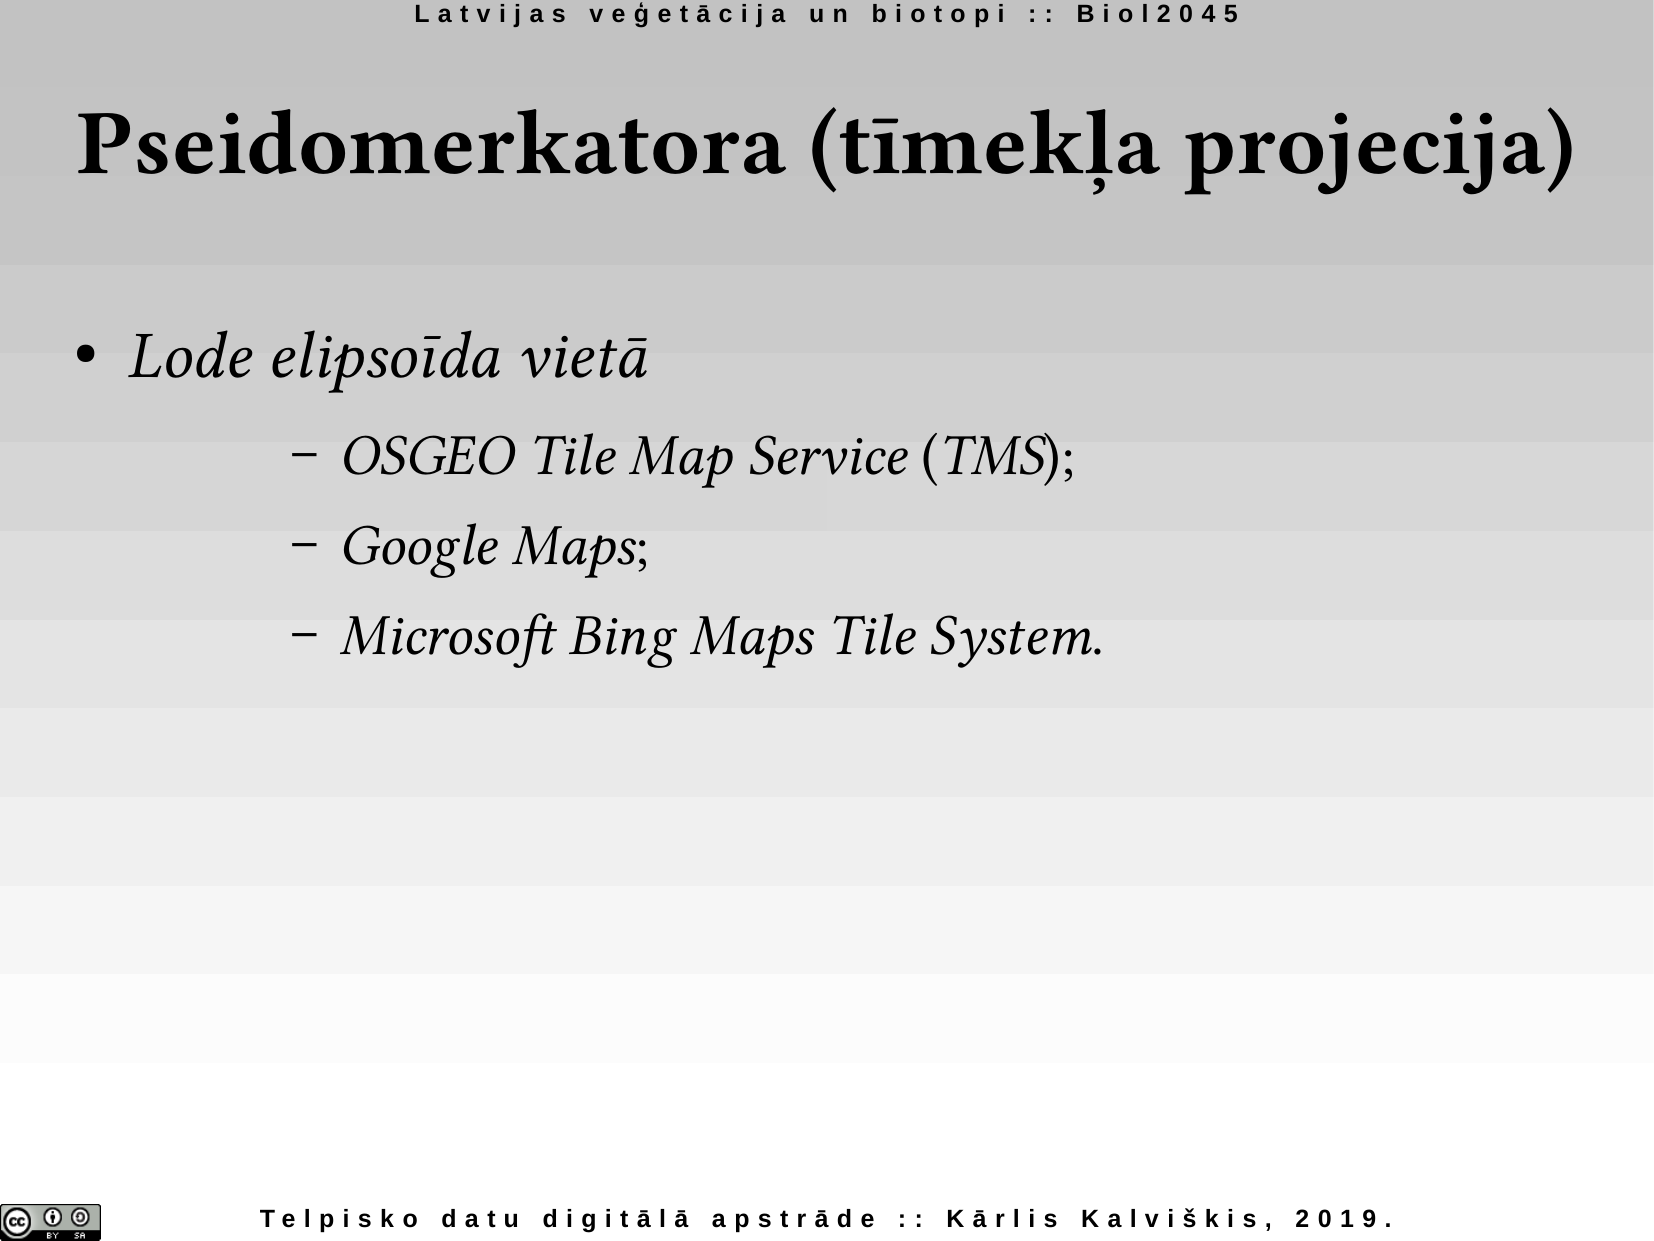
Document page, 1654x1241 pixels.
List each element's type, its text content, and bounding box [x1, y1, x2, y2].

list Lode elipsoīda vietā OSGEO Tile Map Service (TMS); Google Maps; Microsoft Bing Maps Tile System. [56, 317, 1600, 1175]
picture [0, 287, 1654, 1241]
title Pseidomerkatora (tīmekļa projecija) [0, 1, 1654, 287]
